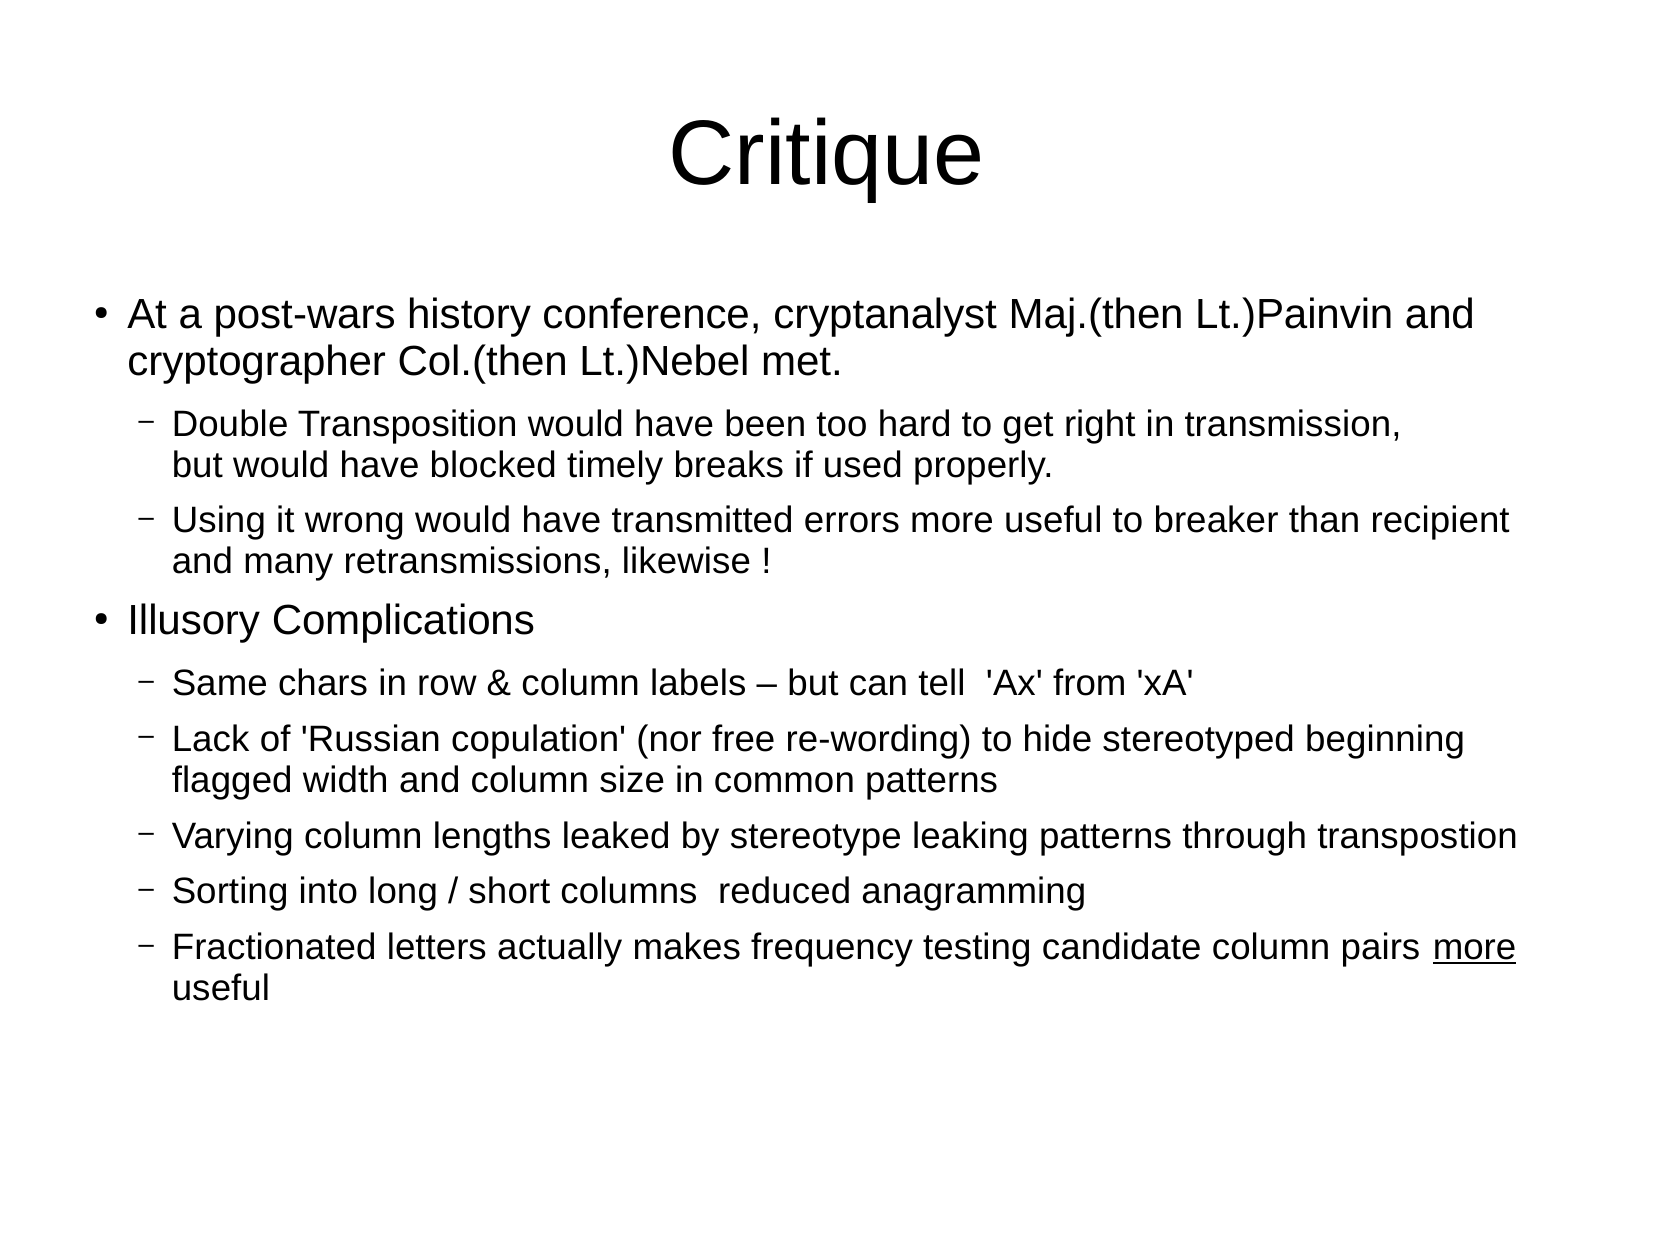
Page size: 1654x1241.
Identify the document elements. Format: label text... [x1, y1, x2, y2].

list At a post-wars history conference, cryptanalyst Maj.(then Lt.)Painvin and cryptographer Col.(then Lt.)Nebel met. Double Transposition would have been too hard to get right in transmission, but would have blocked timely breaks if used properly. Using it wrong would have transmitted errors more useful to breaker than recipient and many retransmissions, likewise ! Illusory Complications Same chars in row & column labels – but can tell 'Ax' from 'xA' Lack of 'Russian copulation' (nor free re-wording) to hide stereotyped beginning flagged width and column size in common patterns Varying column lengths leaked by stereotype leaking patterns through transpostion Sorting into long / short columns reduced anagramming Fractionated letters actually makes frequency testing candidate column pairs more useful [82, 290, 1571, 1010]
title Critique [82, 49, 1571, 257]
